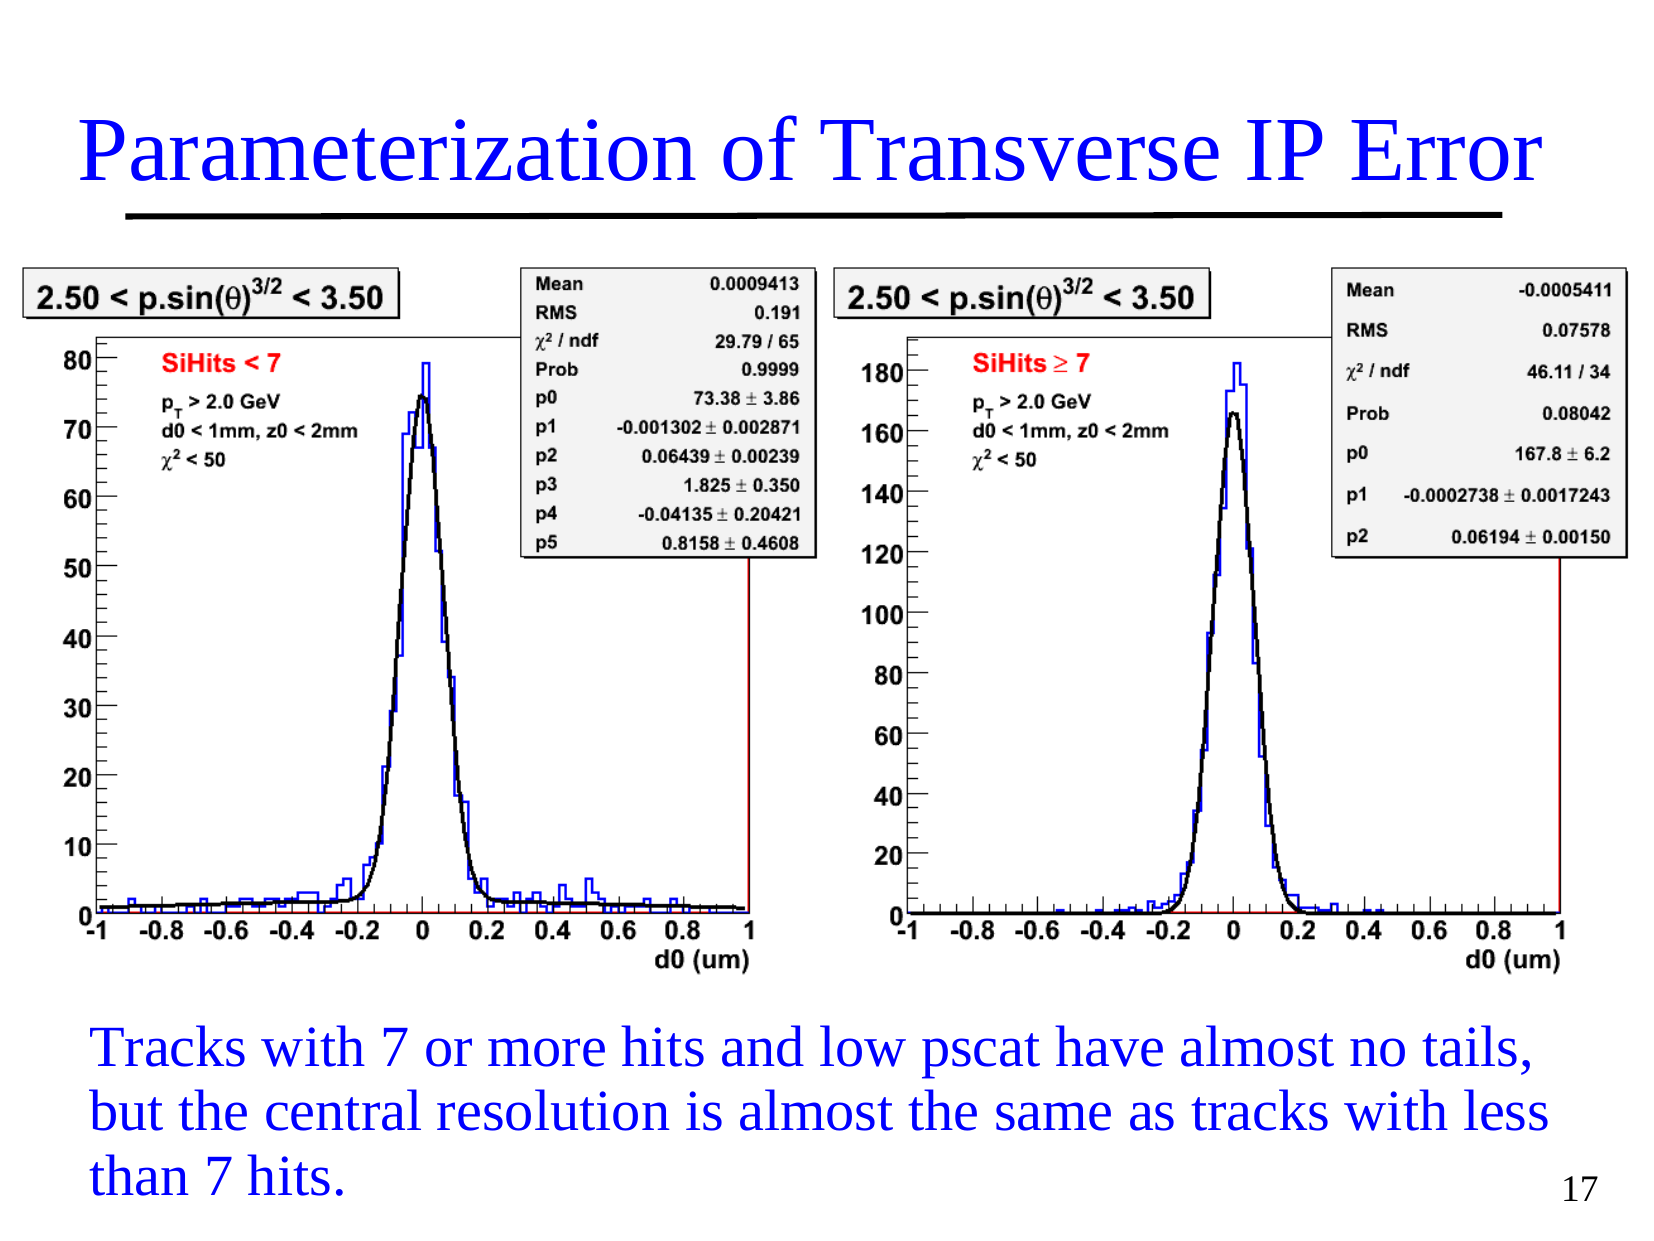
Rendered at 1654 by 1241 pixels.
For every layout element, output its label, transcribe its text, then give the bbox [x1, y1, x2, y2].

text_box Tracks with 7 or more hits and low pscat have almost no tails, but the central resolution is almost the same as tracks with less than 7 hits. [89, 1014, 1535, 1208]
picture [15, 265, 1642, 986]
text_box Parameterization of Transverse IP Error [77, 99, 1572, 214]
